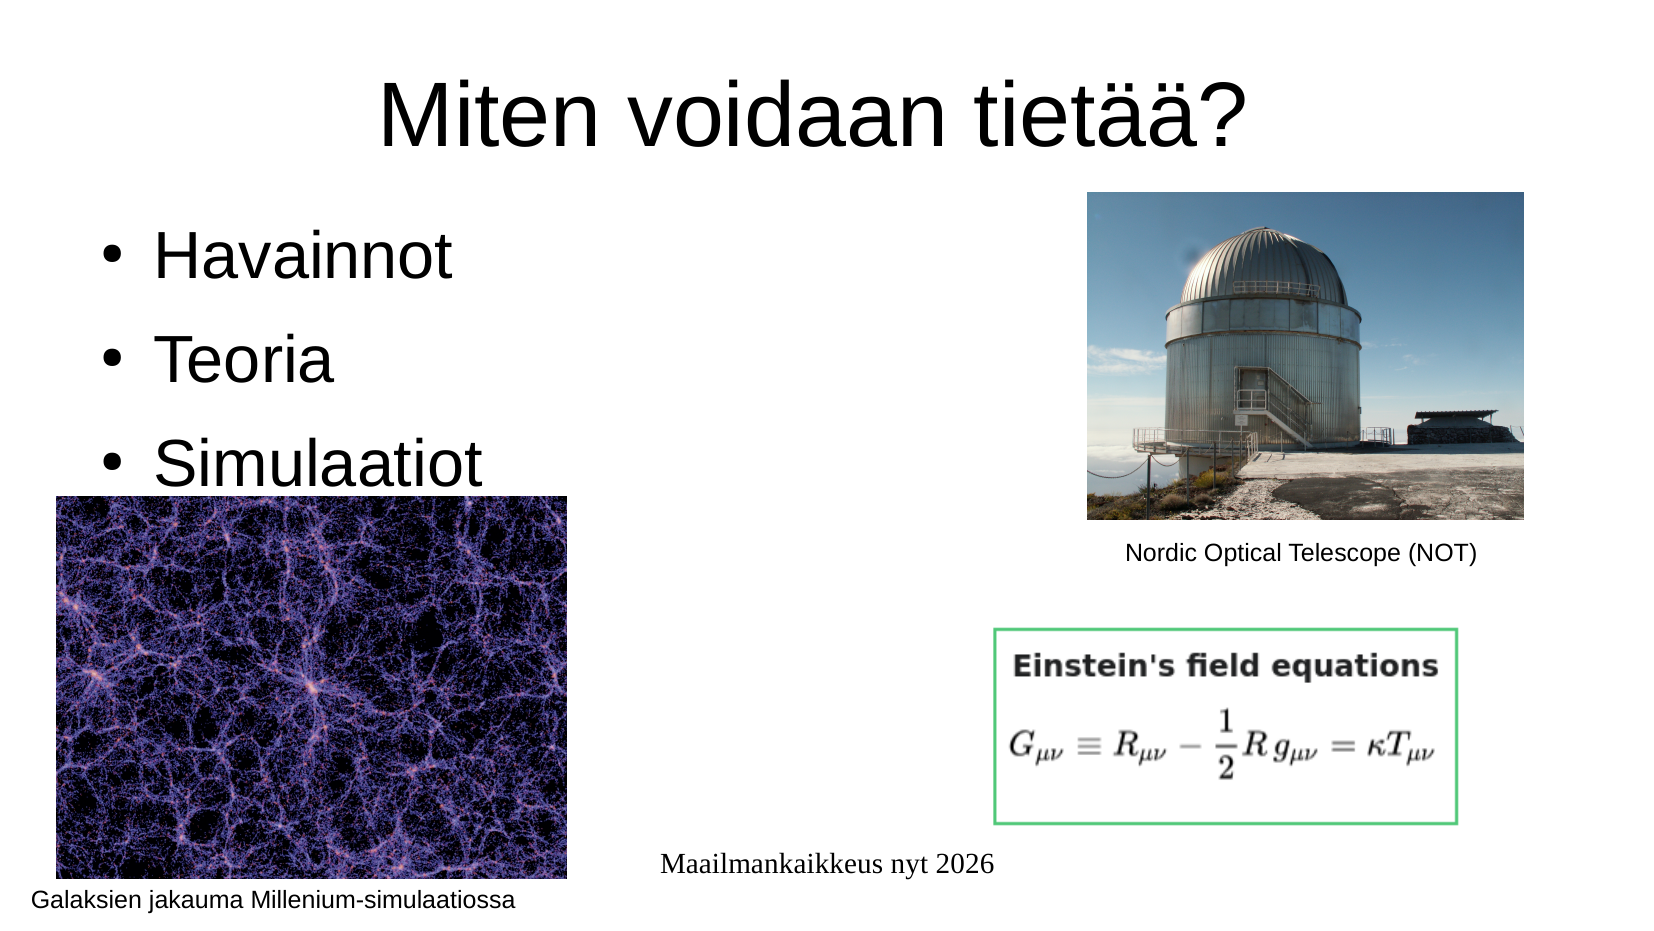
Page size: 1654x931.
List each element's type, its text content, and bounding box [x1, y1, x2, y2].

list Havainnot Teoria Simulaatiot [82, 217, 1571, 758]
text_box Nordic Optical Telescope (NOT) [1110, 531, 1493, 575]
picture [56, 496, 567, 879]
text_box Galaksien jakauma Millenium-simulaatiossa [16, 878, 532, 922]
picture [992, 625, 1460, 827]
title Miten voidaan tietää? [82, 37, 1571, 193]
picture [1087, 192, 1524, 520]
